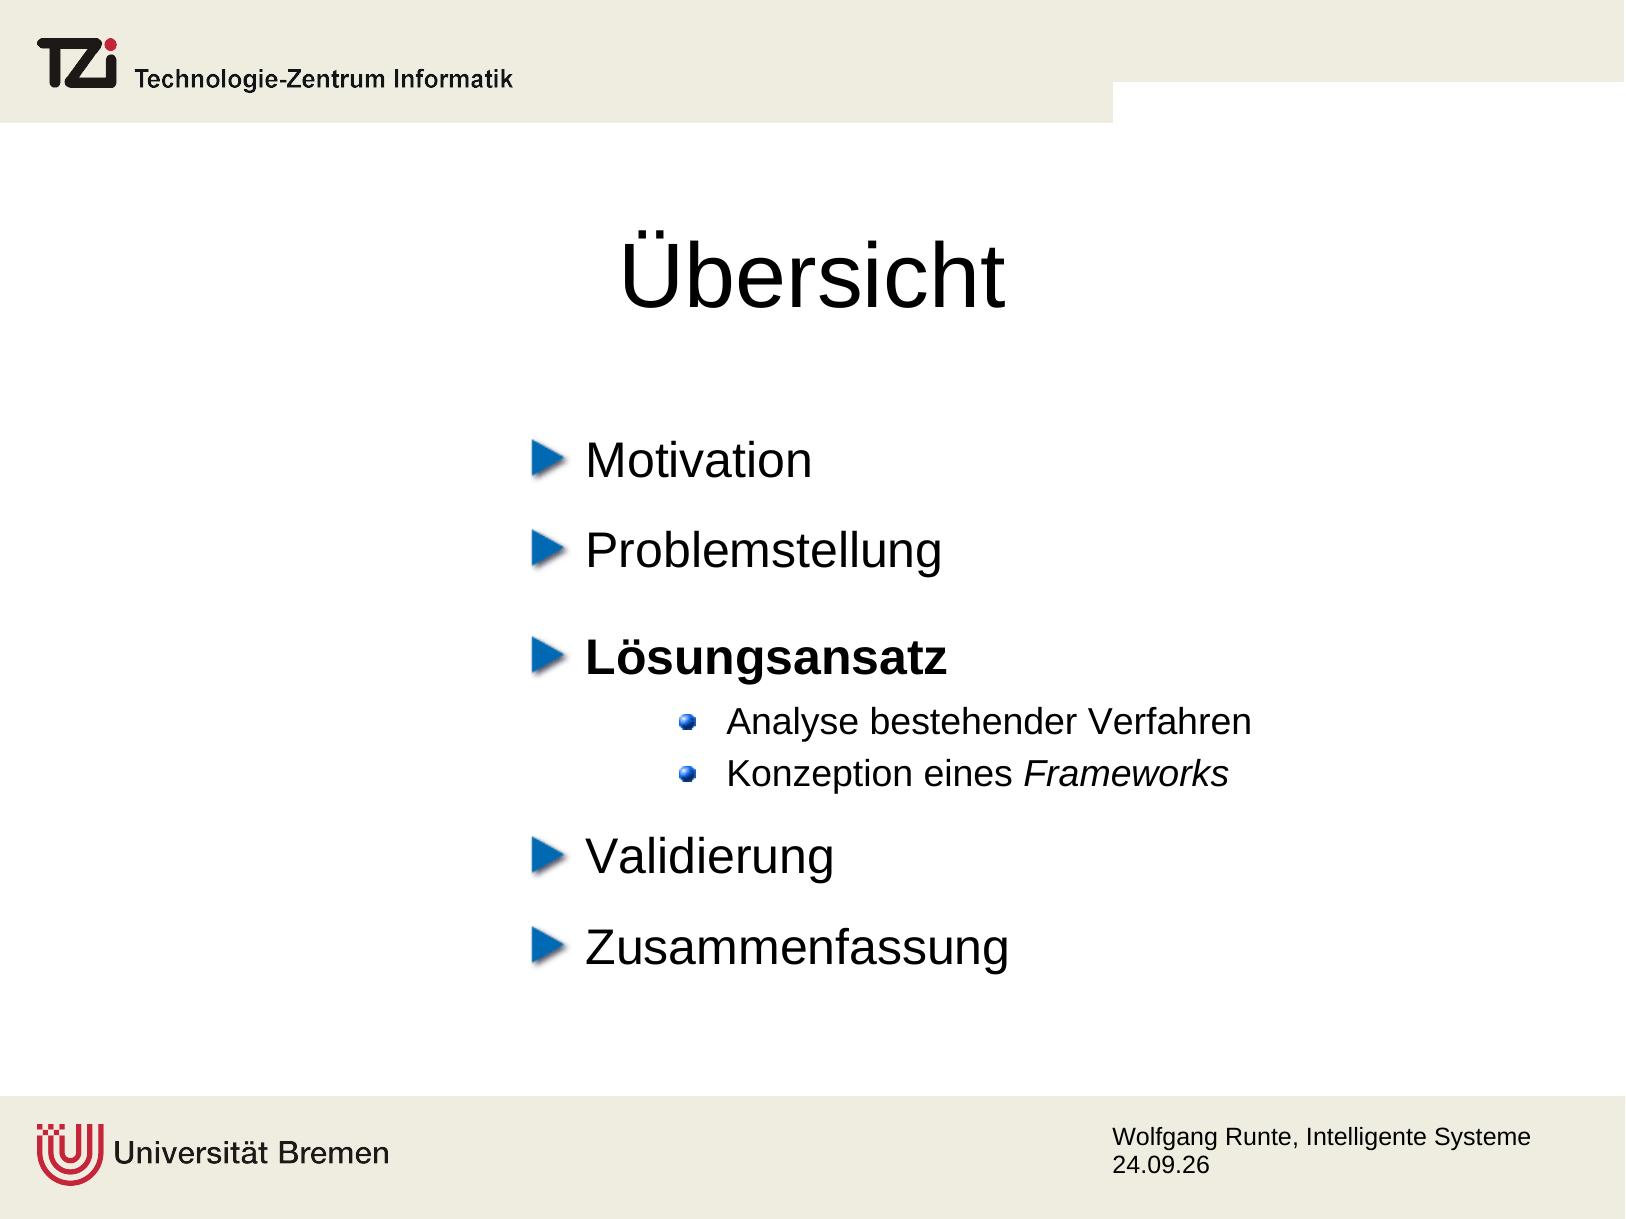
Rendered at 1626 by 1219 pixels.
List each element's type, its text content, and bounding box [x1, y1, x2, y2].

title Übersicht [112, 162, 1513, 393]
picture [37, 1124, 388, 1186]
picture [37, 38, 513, 93]
list Motivation Problemstellung Lösungsansatz Analyse bestehender Verfahren Konzeption eines Frameworks Validierung Zusammenfassung [529, 433, 1528, 977]
